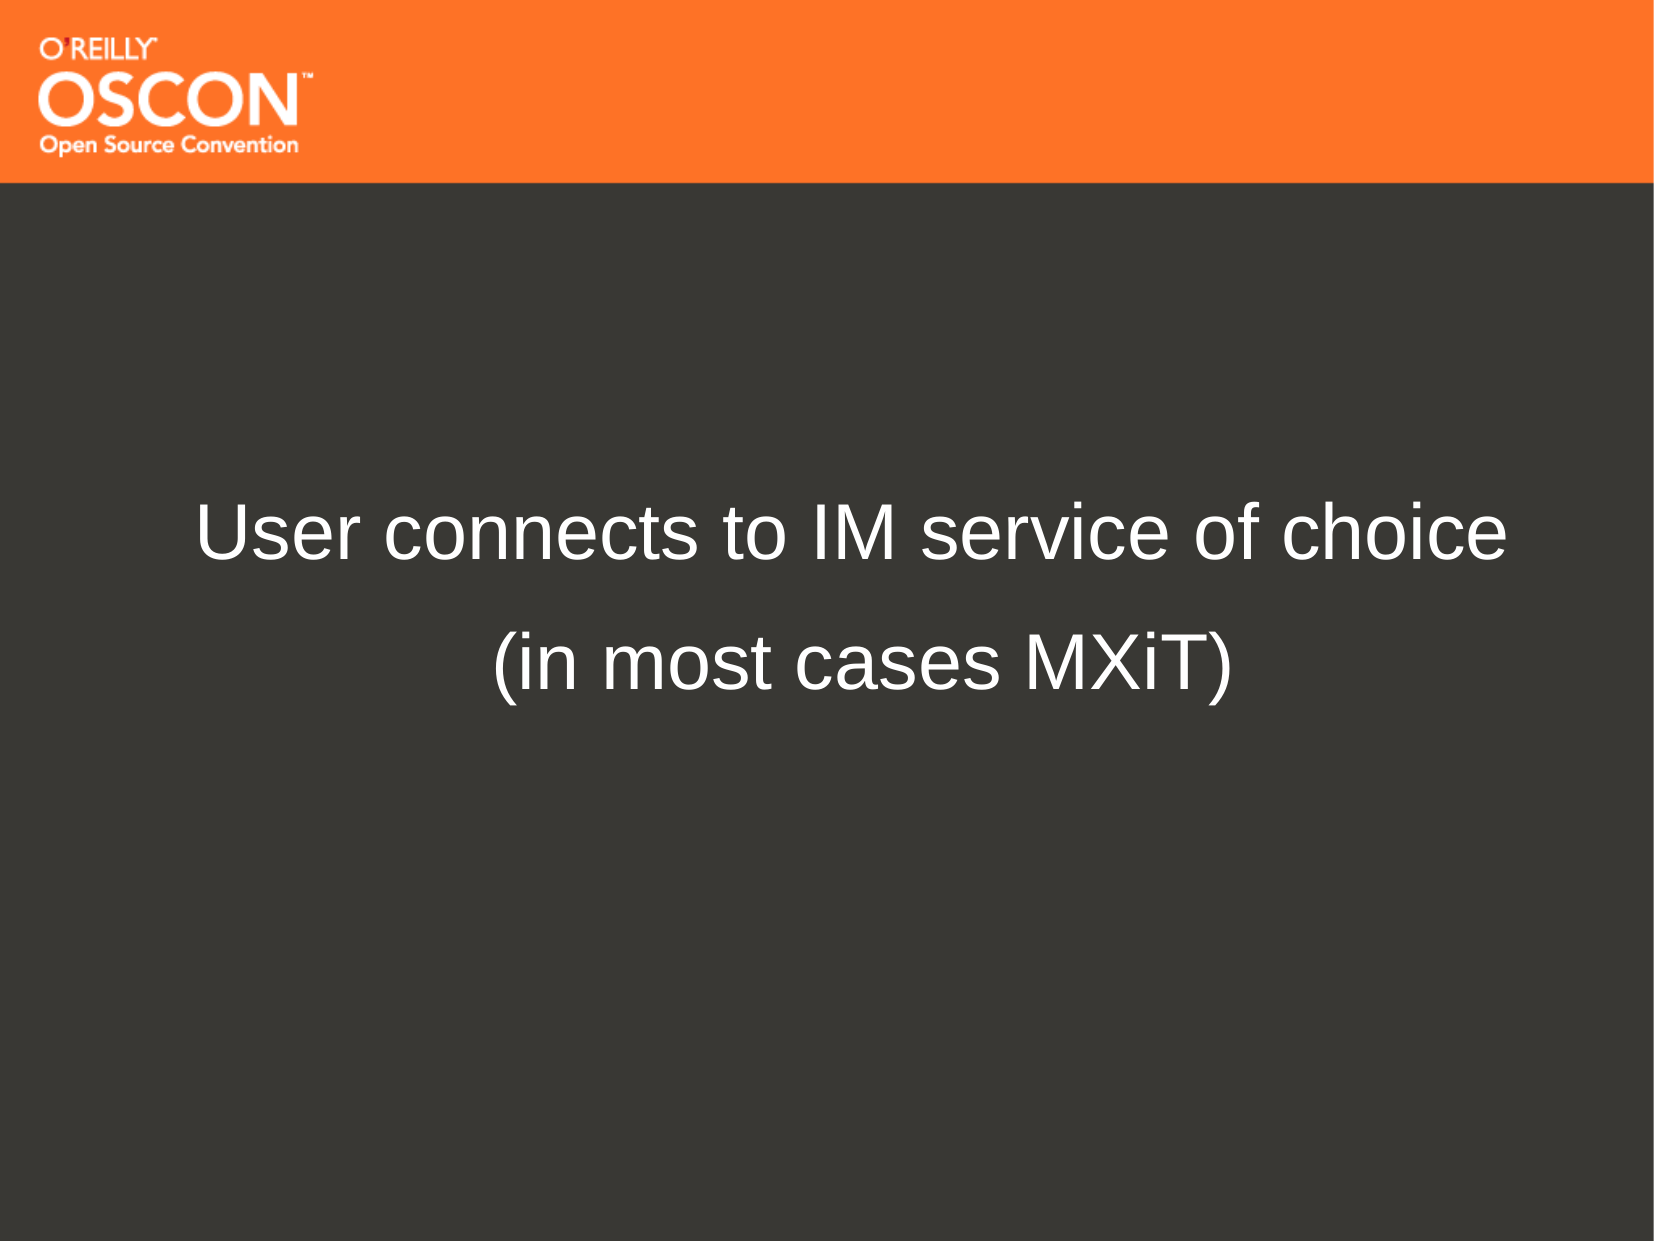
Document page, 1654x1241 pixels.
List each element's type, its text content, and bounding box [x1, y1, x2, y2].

title [356, 31, 1624, 187]
list User connects to IM service of choice (in most cases MXiT) [37, 219, 1628, 1218]
picture [0, 0, 1654, 1241]
